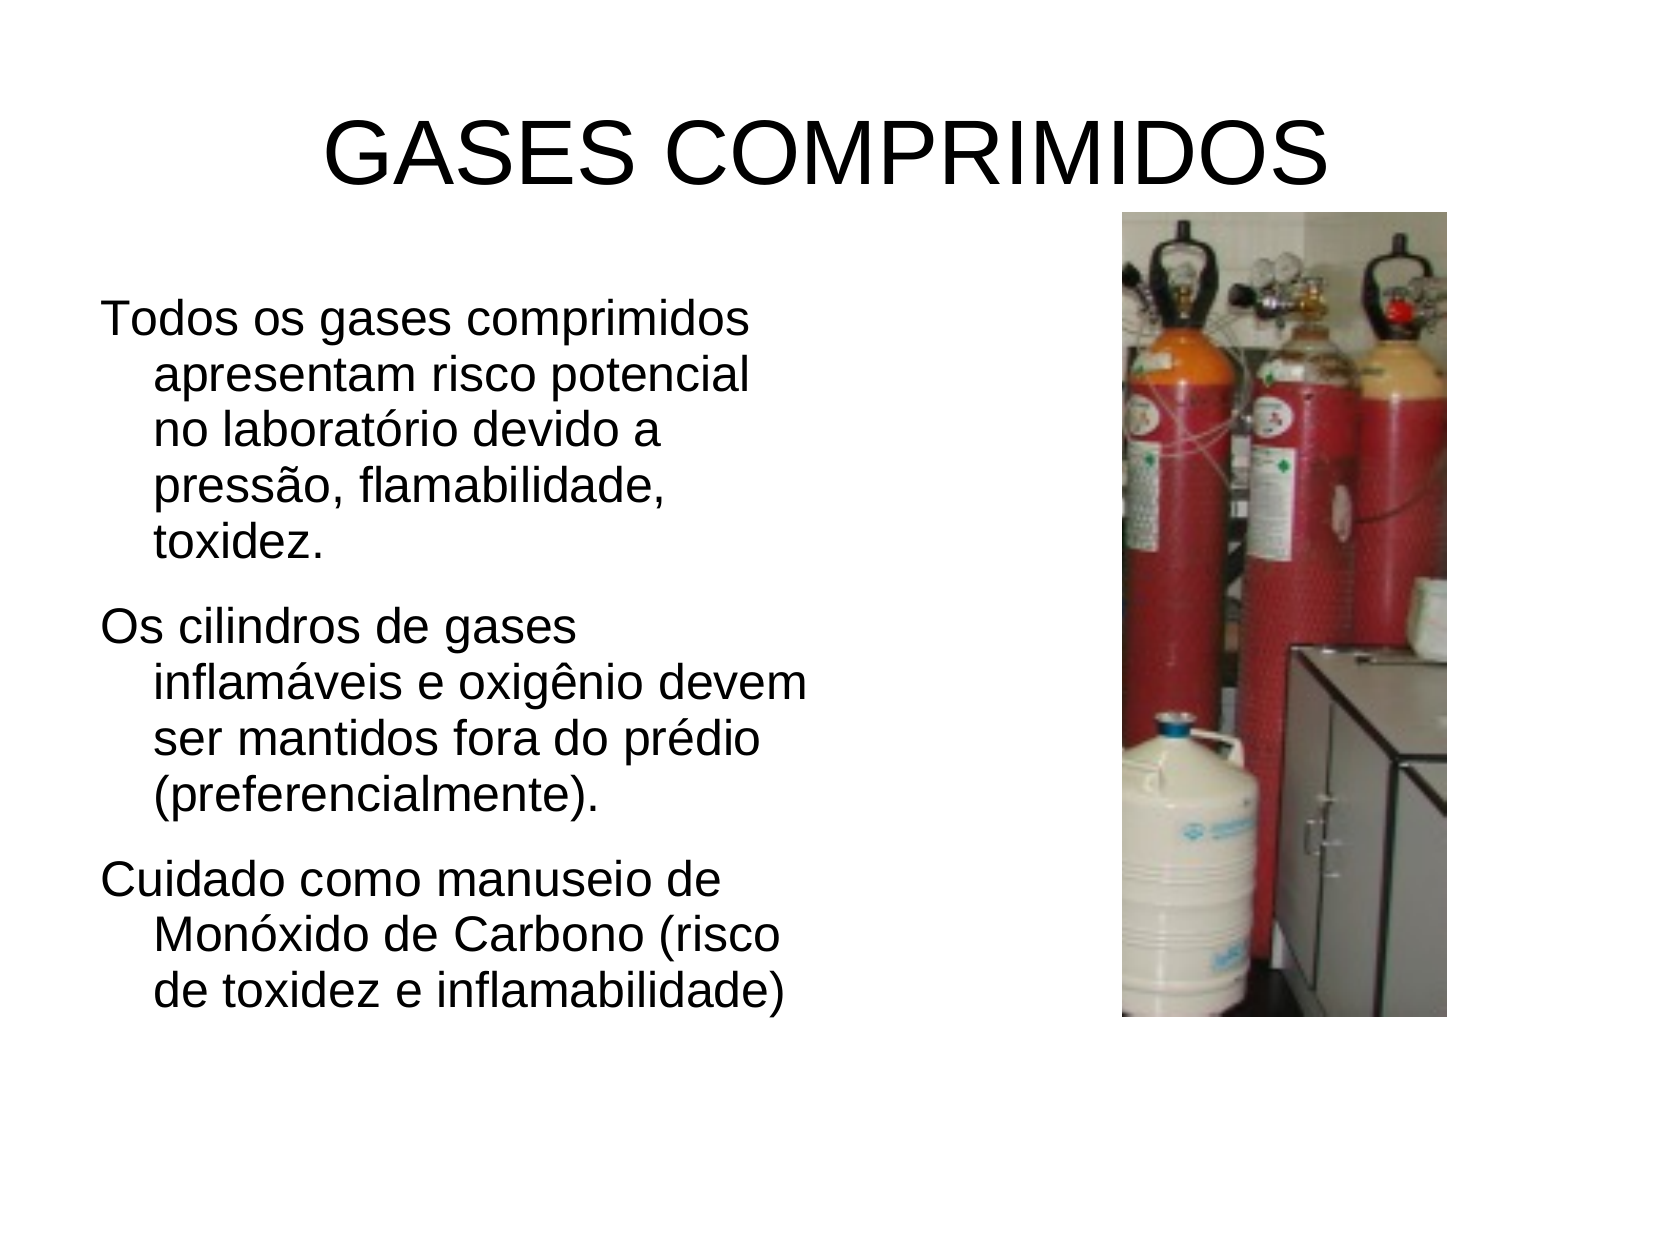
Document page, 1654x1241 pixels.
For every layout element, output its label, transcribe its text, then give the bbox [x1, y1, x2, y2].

list Todos os gases comprimidos apresentam risco potencial no laboratório devido a pressão, flamabilidade, toxidez. Os cilindros de gases inflamáveis e oxigênio devem ser mantidos fora do prédio (preferencialmente). Cuidado como manuseio de Monóxido de Carbono (risco de toxidez e inflamabilidade) [82, 290, 809, 1123]
title GASES COMPRIMIDOS [82, 49, 1571, 257]
picture [1122, 212, 1447, 1017]
